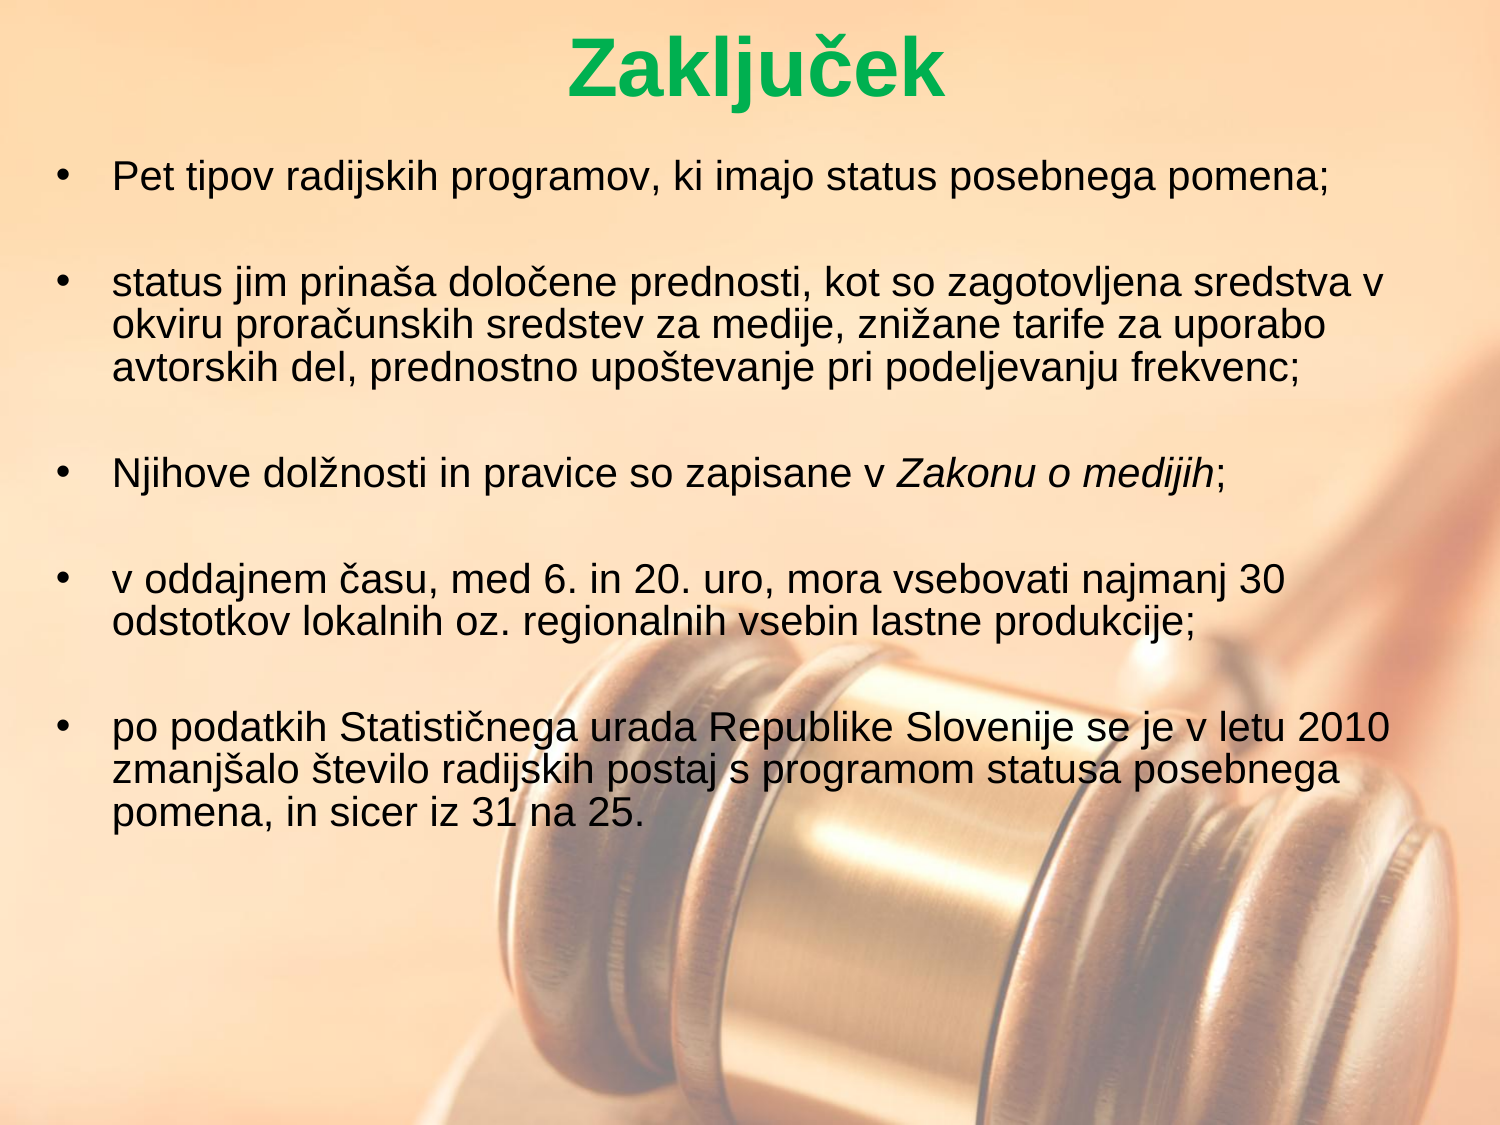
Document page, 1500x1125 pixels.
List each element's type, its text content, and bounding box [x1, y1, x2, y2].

list Pet tipov radijskih programov, ki imajo status posebnega pomena; status jim prinaša določene prednosti, kot so zagotovljena sredstva v okviru proračunskih sredstev za medije, znižane tarife za uporabo avtorskih del, prednostno upoštevanje pri podeljevanju frekvenc; Njihove dolžnosti in pravice so zapisane v Zakonu o medijih; v oddajnem času, med 6. in 20. uro, mora vsebovati najmanj 30 odstotkov lokalnih oz. regionalnih vsebin lastne produkcije; po podatkih Statističnega urada Republike Slovenije se je v letu 2010 zmanjšalo število radijskih postaj s programom statusa posebnega pomena, in sicer iz 31 na 25. [41, 148, 1459, 1071]
picture [0, 0, 1500, 1125]
title Zaključek [100, 4, 1413, 148]
